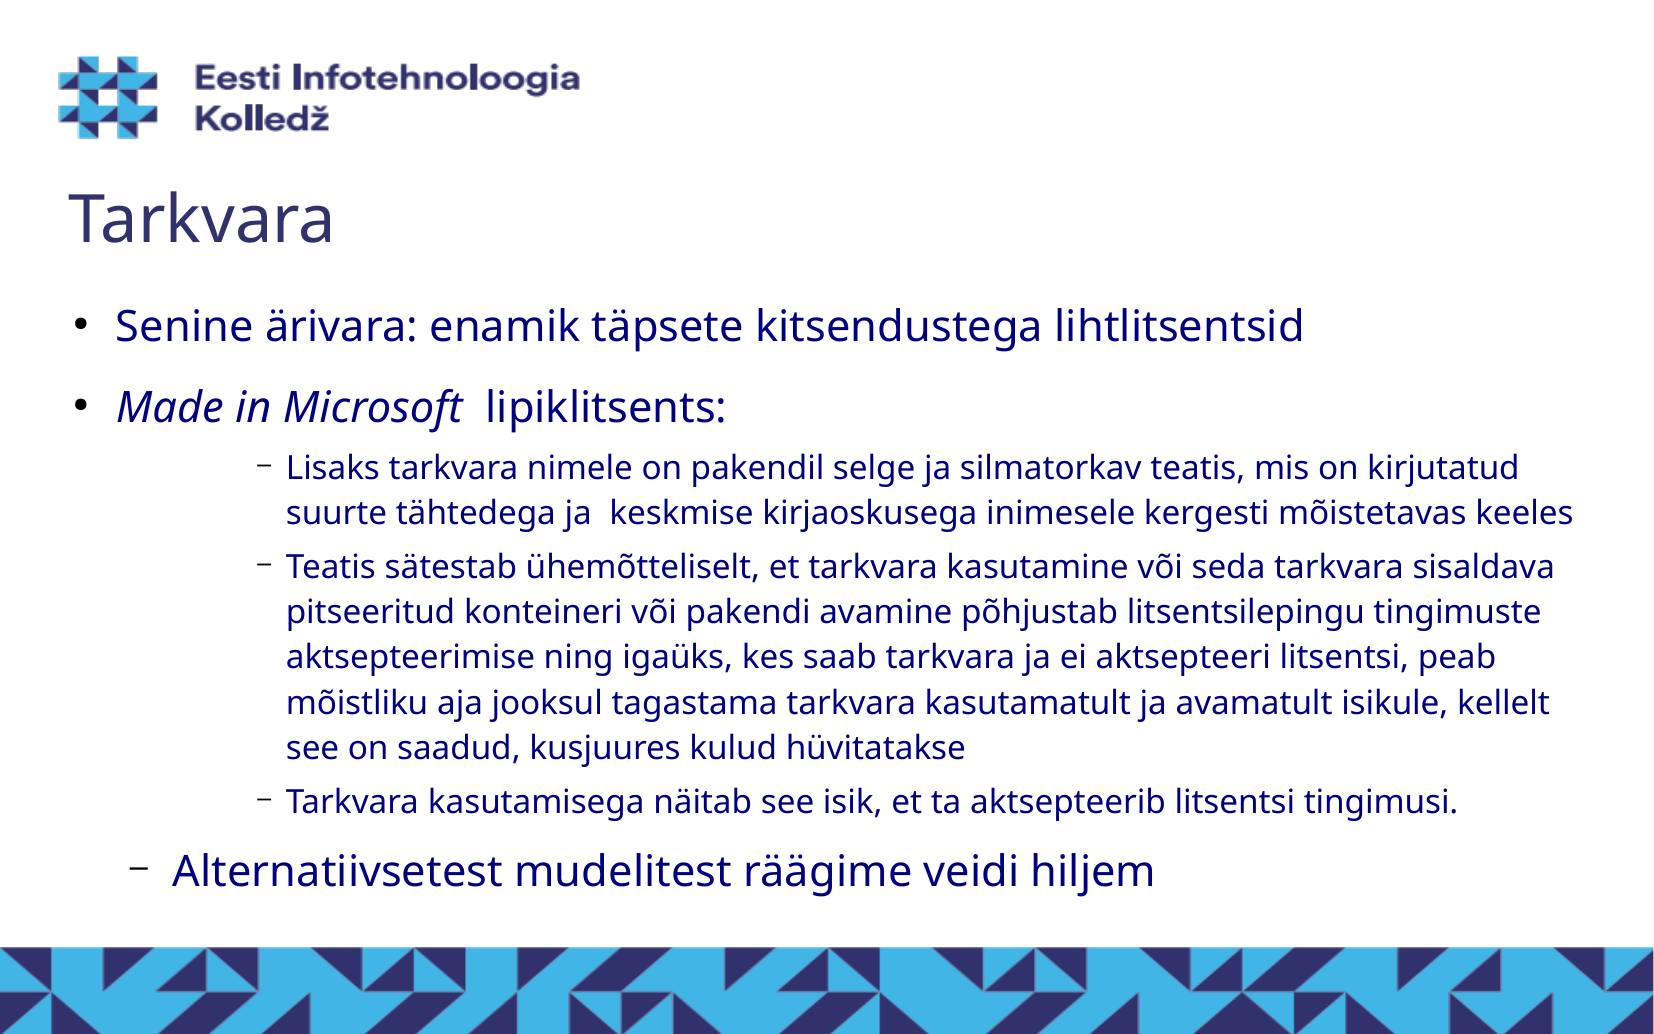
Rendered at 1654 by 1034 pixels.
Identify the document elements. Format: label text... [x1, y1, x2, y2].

list Senine ärivara: enamik täpsete kitsendustega lihtlitsentsid Made in Microsoft lipiklitsents: Lisaks tarkvara nimele on pakendil selge ja silmatorkav teatis, mis on kirjutatud suurte tähtedega ja keskmise kirjaoskusega inimesele kergesti mõistetavas keeles Teatis sätestab ühemõtteliselt, et tarkvara kasutamine või seda tarkvara sisaldava pitseeritud konteineri või pakendi avamine põhjustab litsentsilepingu tingimuste aktsepteerimise ning igaüks, kes saab tarkvara ja ei aktsepteeri litsentsi, peab mõistliku aja jooksul tagastama tarkvara kasutamatult ja avamatult isikule, kellelt see on saadud, kusjuures kulud hüvitatakse Tarkvara kasutamisega näitab see isik, et ta aktsepteerib litsentsi tingimusi. Alternatiivsetest mudelitest räägime veidi hiljem [59, 295, 1595, 947]
title Tarkvara [68, 147, 1536, 286]
